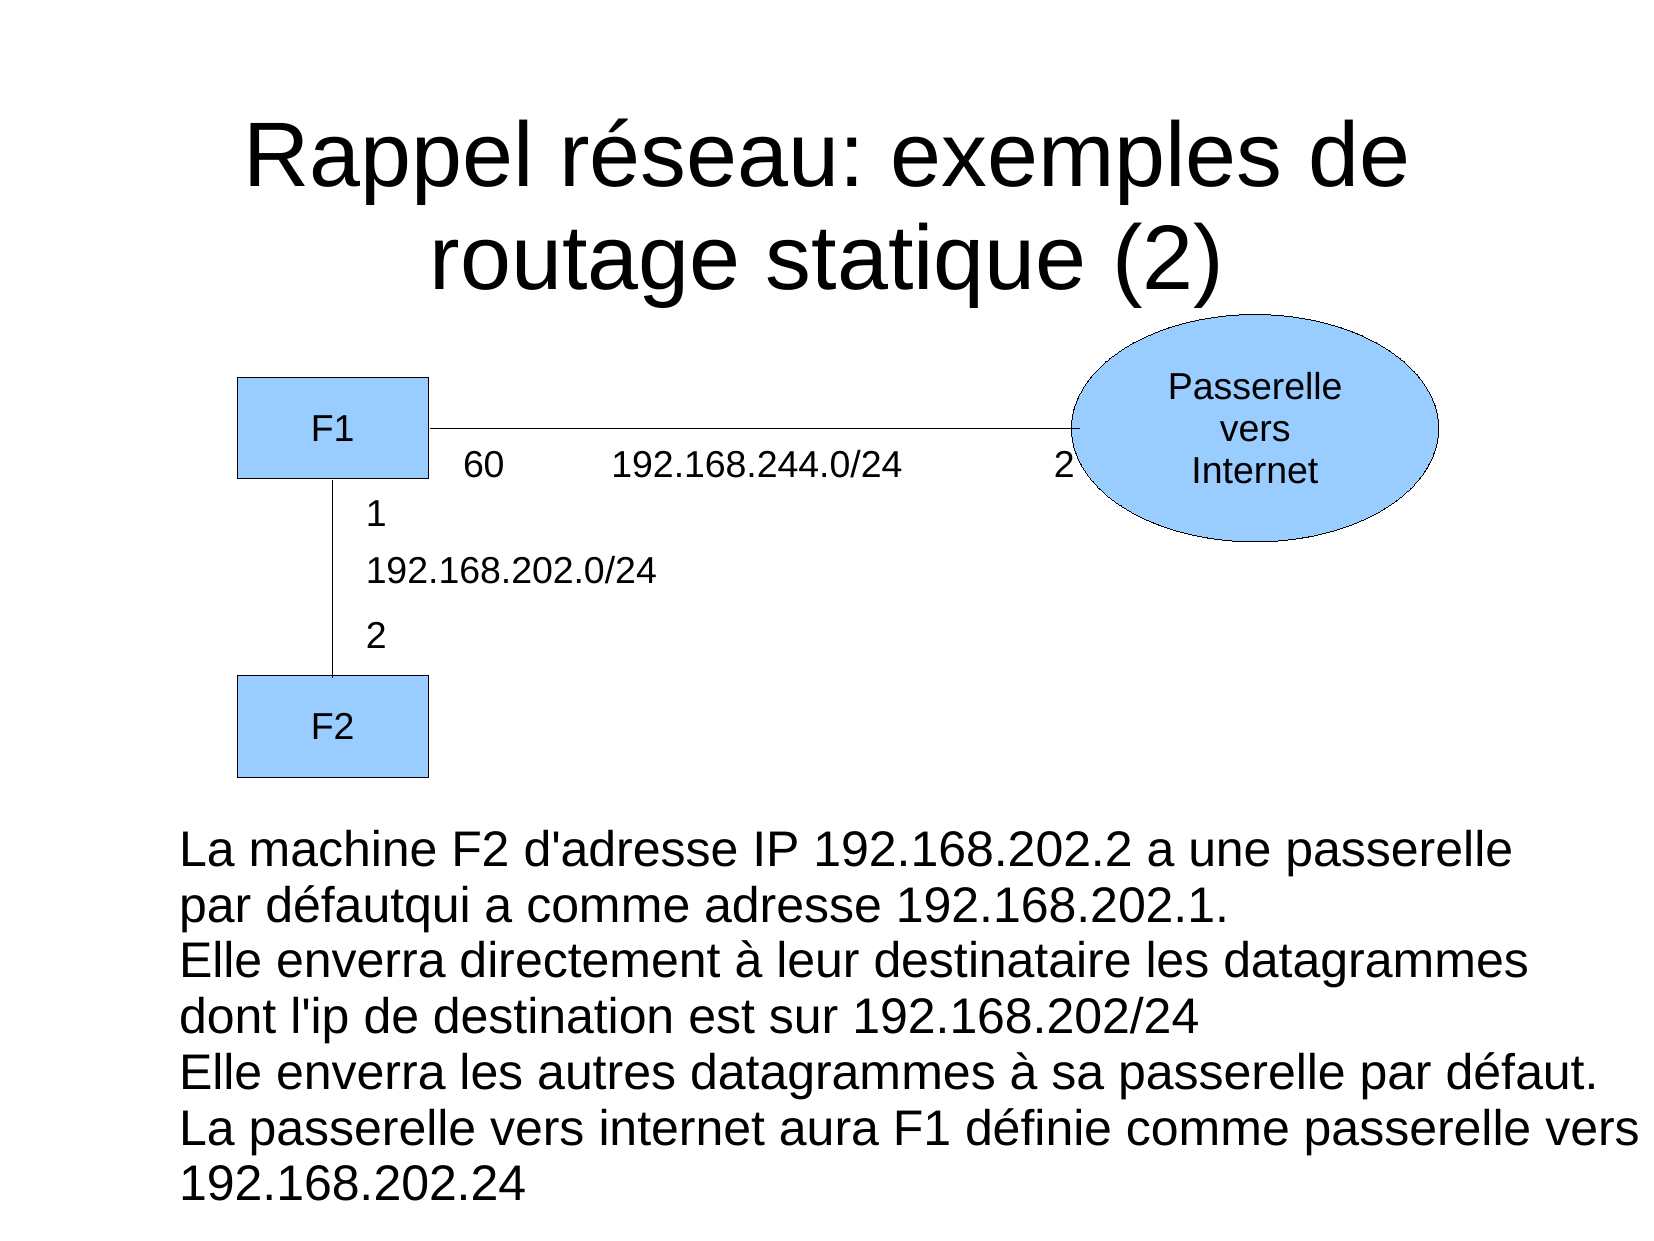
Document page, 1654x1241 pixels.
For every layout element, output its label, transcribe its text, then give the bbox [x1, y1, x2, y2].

text_box F2 [237, 675, 429, 778]
text_box F1 [237, 377, 429, 479]
text_box La machine F2 d'adresse IP 192.168.202.2 a une passerelle par défautqui a comme adresse 192.168.202.1. Elle enverra directement à leur destinataire les datagrammes dont l'ip de destination est sur 192.168.202/24 Elle enverra les autres datagrammes à sa passerelle par défaut. La passerelle vers internet aura F1 définie comme passerelle vers 192.168.202.24 [164, 813, 1654, 1223]
text_box 60 [448, 436, 529, 494]
text_box 2 [1038, 436, 1094, 494]
text_box 192.168.202.0/24 [351, 541, 733, 599]
title Rappel réseau: exemples de routage statique (2) [121, 101, 1534, 312]
text_box 2 [351, 606, 406, 664]
text_box 1 [351, 485, 406, 542]
text_box 192.168.244.0/24 [596, 436, 978, 494]
text_box Passerelle vers Internet [1071, 314, 1439, 542]
